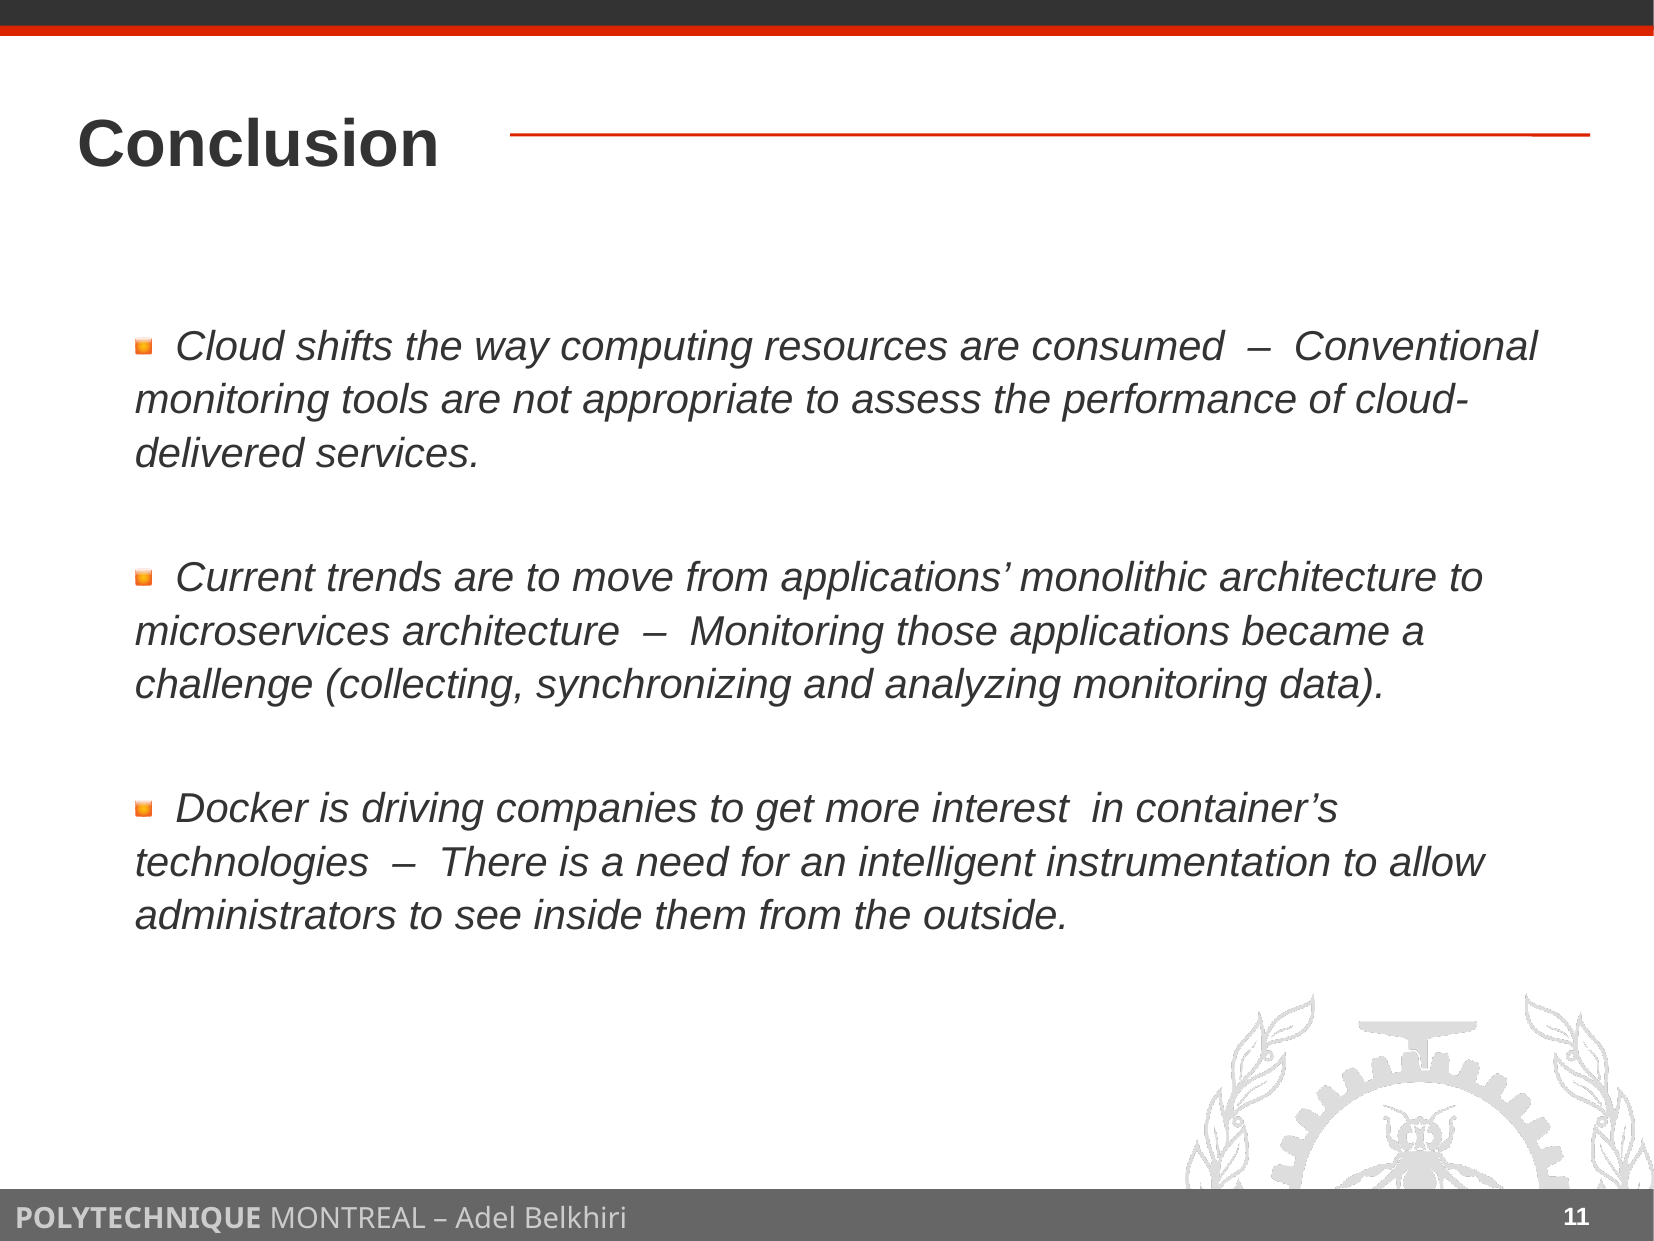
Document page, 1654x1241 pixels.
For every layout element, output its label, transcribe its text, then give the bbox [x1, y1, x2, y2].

text_box POLYTECHNIQUE MONTREAL – Adel Belkhiri [0, 1189, 1548, 1241]
text_box 11 [1548, 1195, 1624, 1241]
text_box Cloud shifts the way computing resources are consumed – Conventional monitoring tools are not appropriate to assess the performance of cloud-delivered services. Current trends are to move from applications’ monolithic architecture to microservices architecture – Monitoring those applications became a challenge (collecting, synchronizing and analyzing monitoring data). Docker is driving companies to get more interest in container’s technologies – There is a need for an intelligent instrumentation to allow administrators to see inside them from the outside. [45, 308, 1591, 1096]
text_box [0, 0, 1654, 36]
picture [1185, 968, 1654, 1216]
text_box Conclusion [77, 70, 528, 169]
